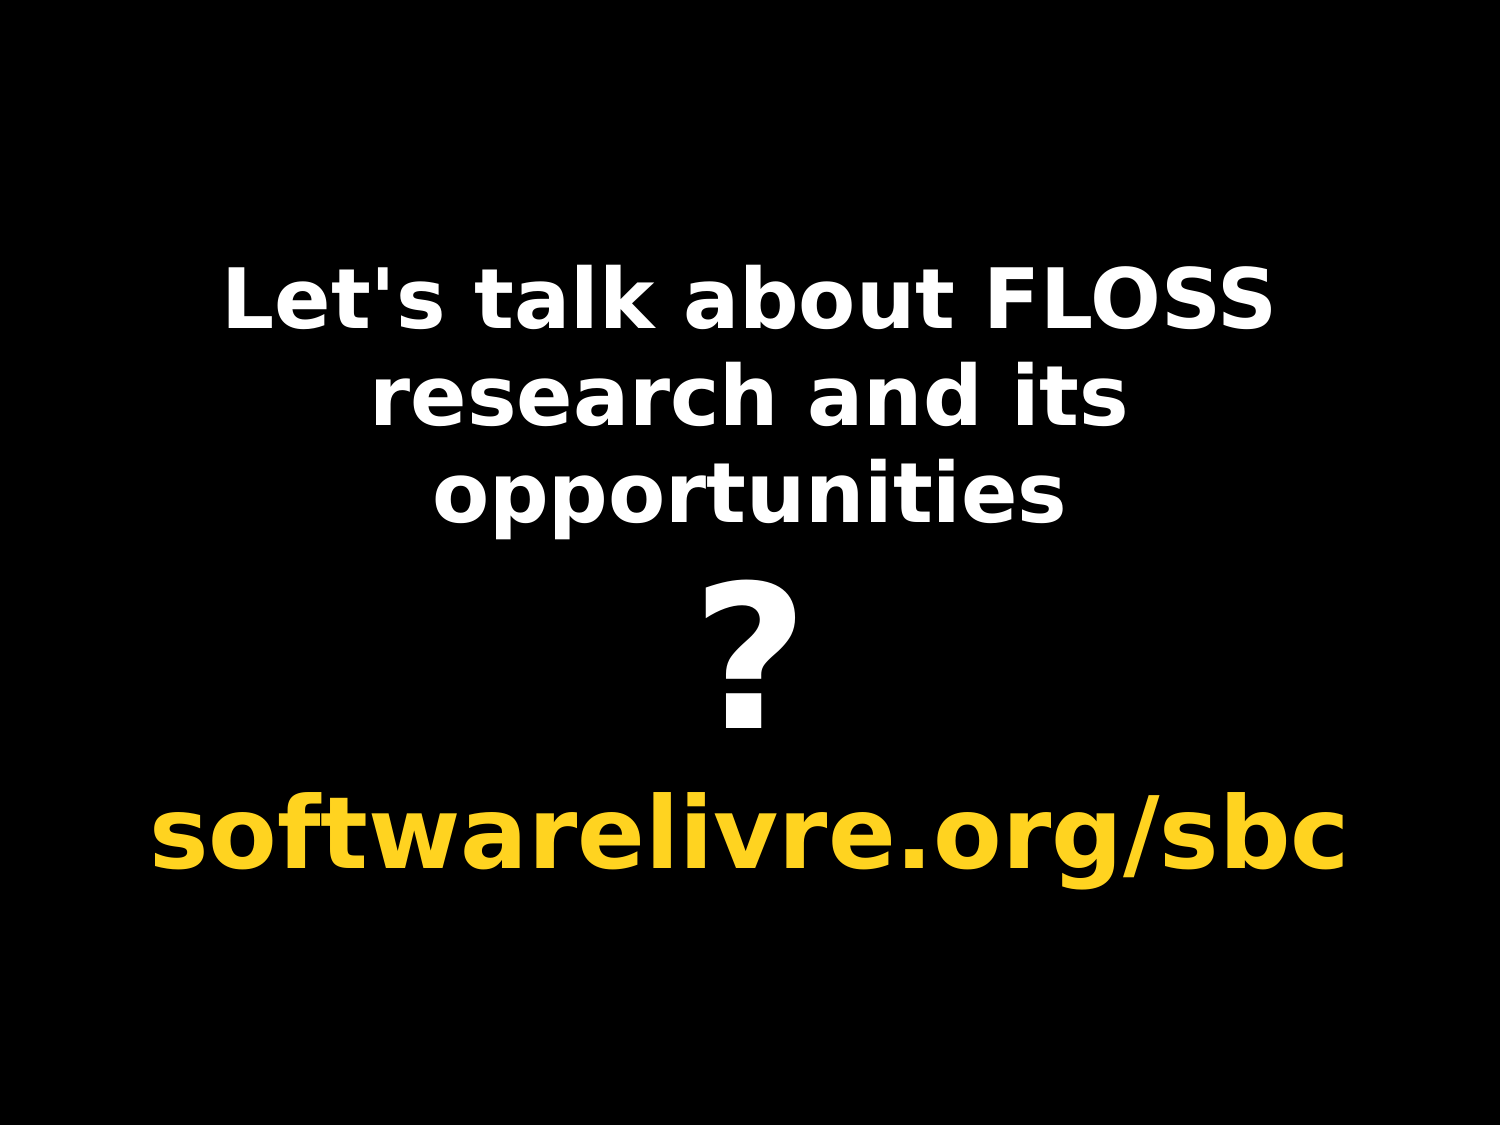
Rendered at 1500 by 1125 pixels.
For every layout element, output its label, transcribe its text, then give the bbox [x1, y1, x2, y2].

title Let's talk about FLOSS research and its opportunities ? softwarelivre.org/sbc [75, 44, 1425, 1099]
